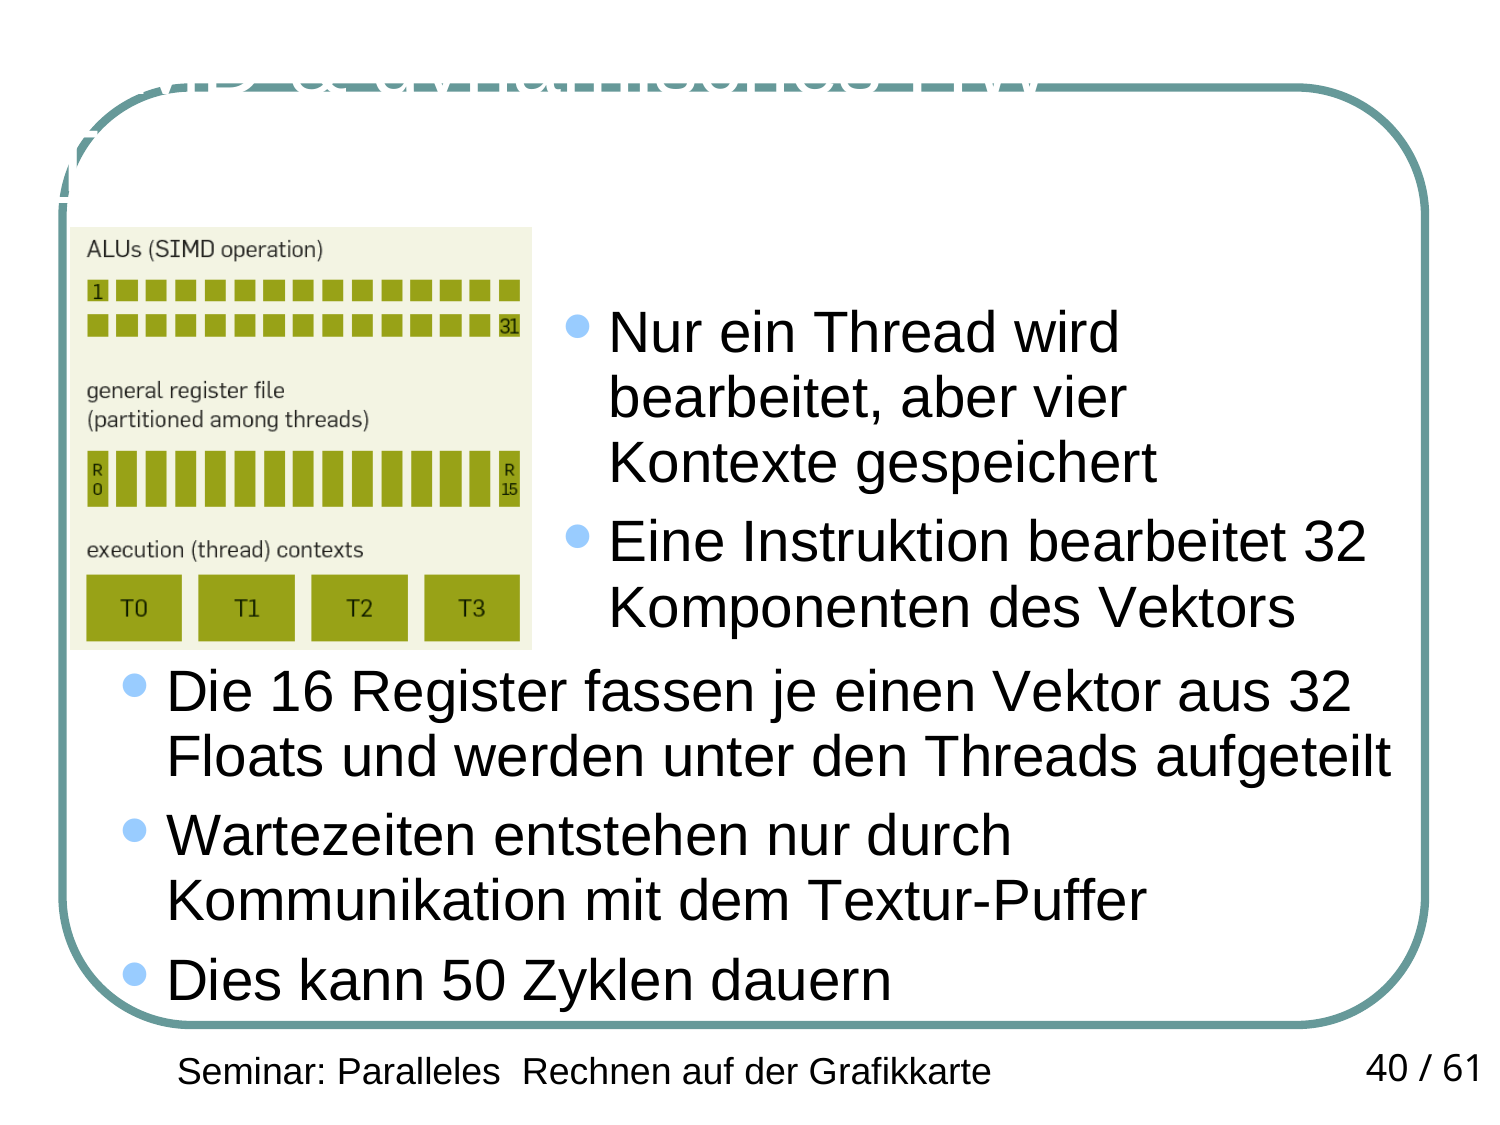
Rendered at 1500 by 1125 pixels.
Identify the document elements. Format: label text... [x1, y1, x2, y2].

picture [70, 227, 532, 650]
title SIMD & dynamisches HW-Thread Scheduling (1) [31, 0, 1347, 233]
list Die 16 Register fassen je einen Vektor aus 32 Floats und werden unter den Threads aufgeteilt Wartezeiten entstehen nur durch Kommunikation mit dem Textur-Puffer Dies kann 50 Zyklen dauern [29, 650, 1418, 1058]
list Nur ein Thread wird bearbeitet, aber vier Kontexte gespeichert Eine Instruktion bearbeitet 32 Komponenten des Vektors [472, 291, 1388, 685]
